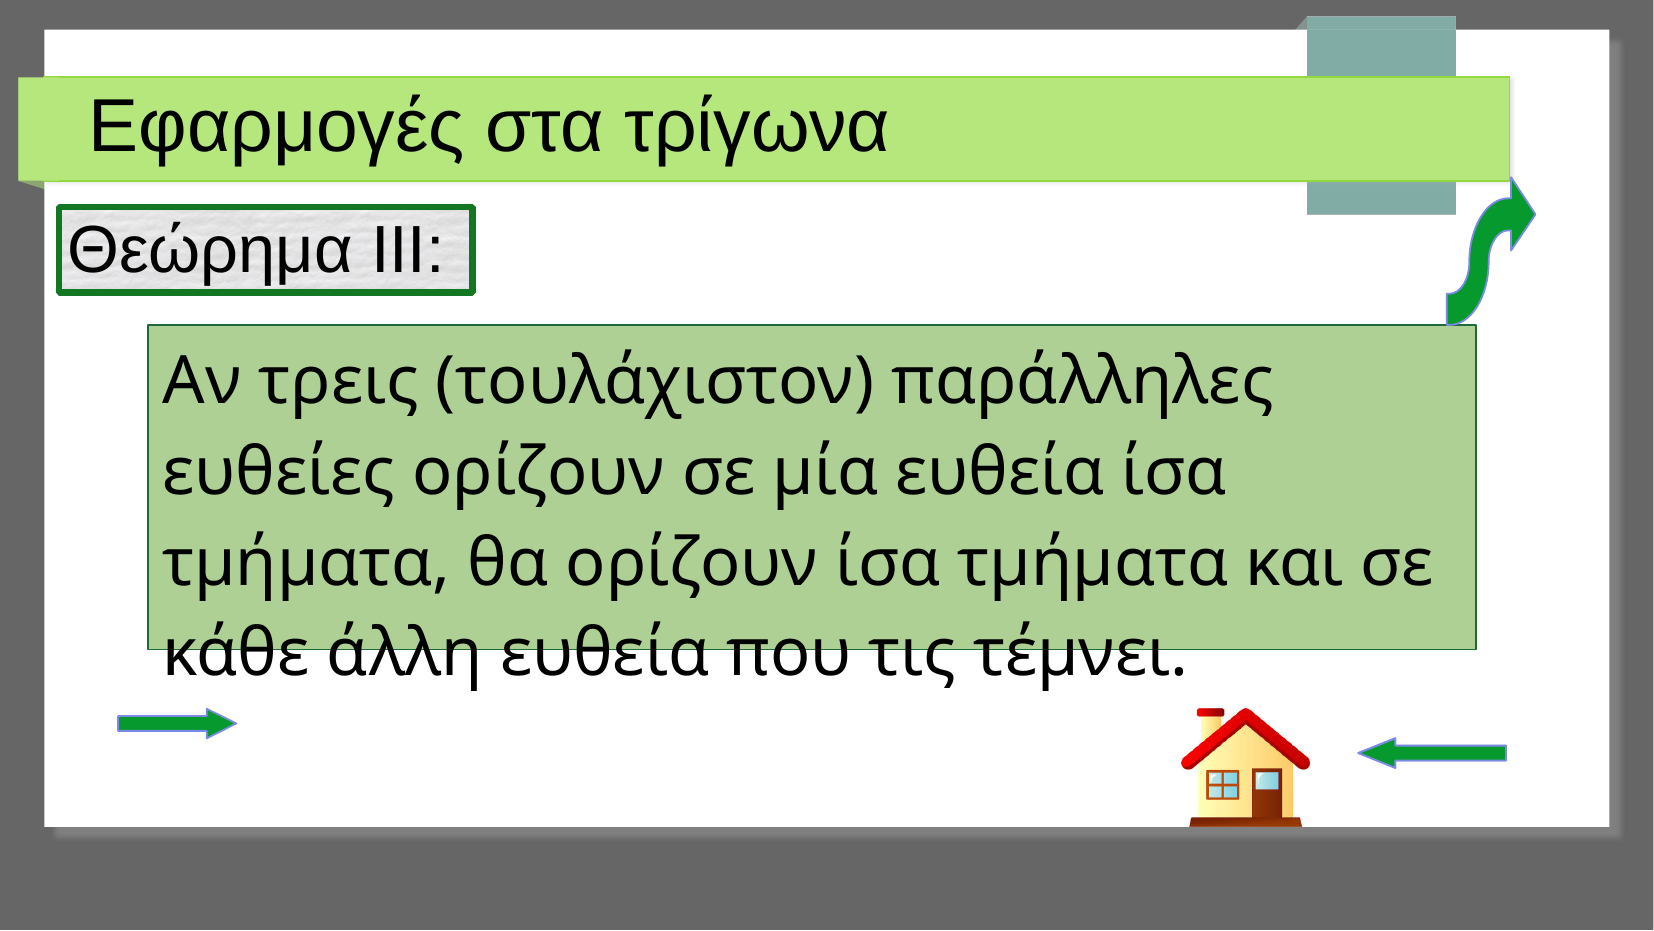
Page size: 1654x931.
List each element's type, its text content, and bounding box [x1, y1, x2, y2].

picture [1181, 708, 1310, 827]
text_box [118, 708, 237, 739]
text_box [1446, 177, 1536, 325]
text_box Αν τρεις (τουλάχιστον) παράλληλες ευθείες ορίζουν σε μία ευθεία ίσα τμήματα, θα ορίζουν ίσα τμήματα και σε κάθε άλλη ευθεία που τις τέμνει. [147, 324, 1477, 650]
title Εφαρμογές στα τρίγωνα [88, 73, 1506, 178]
text_box [1358, 738, 1507, 768]
subtitle Θεώρημα ΙΙΙ: [59, 206, 473, 293]
